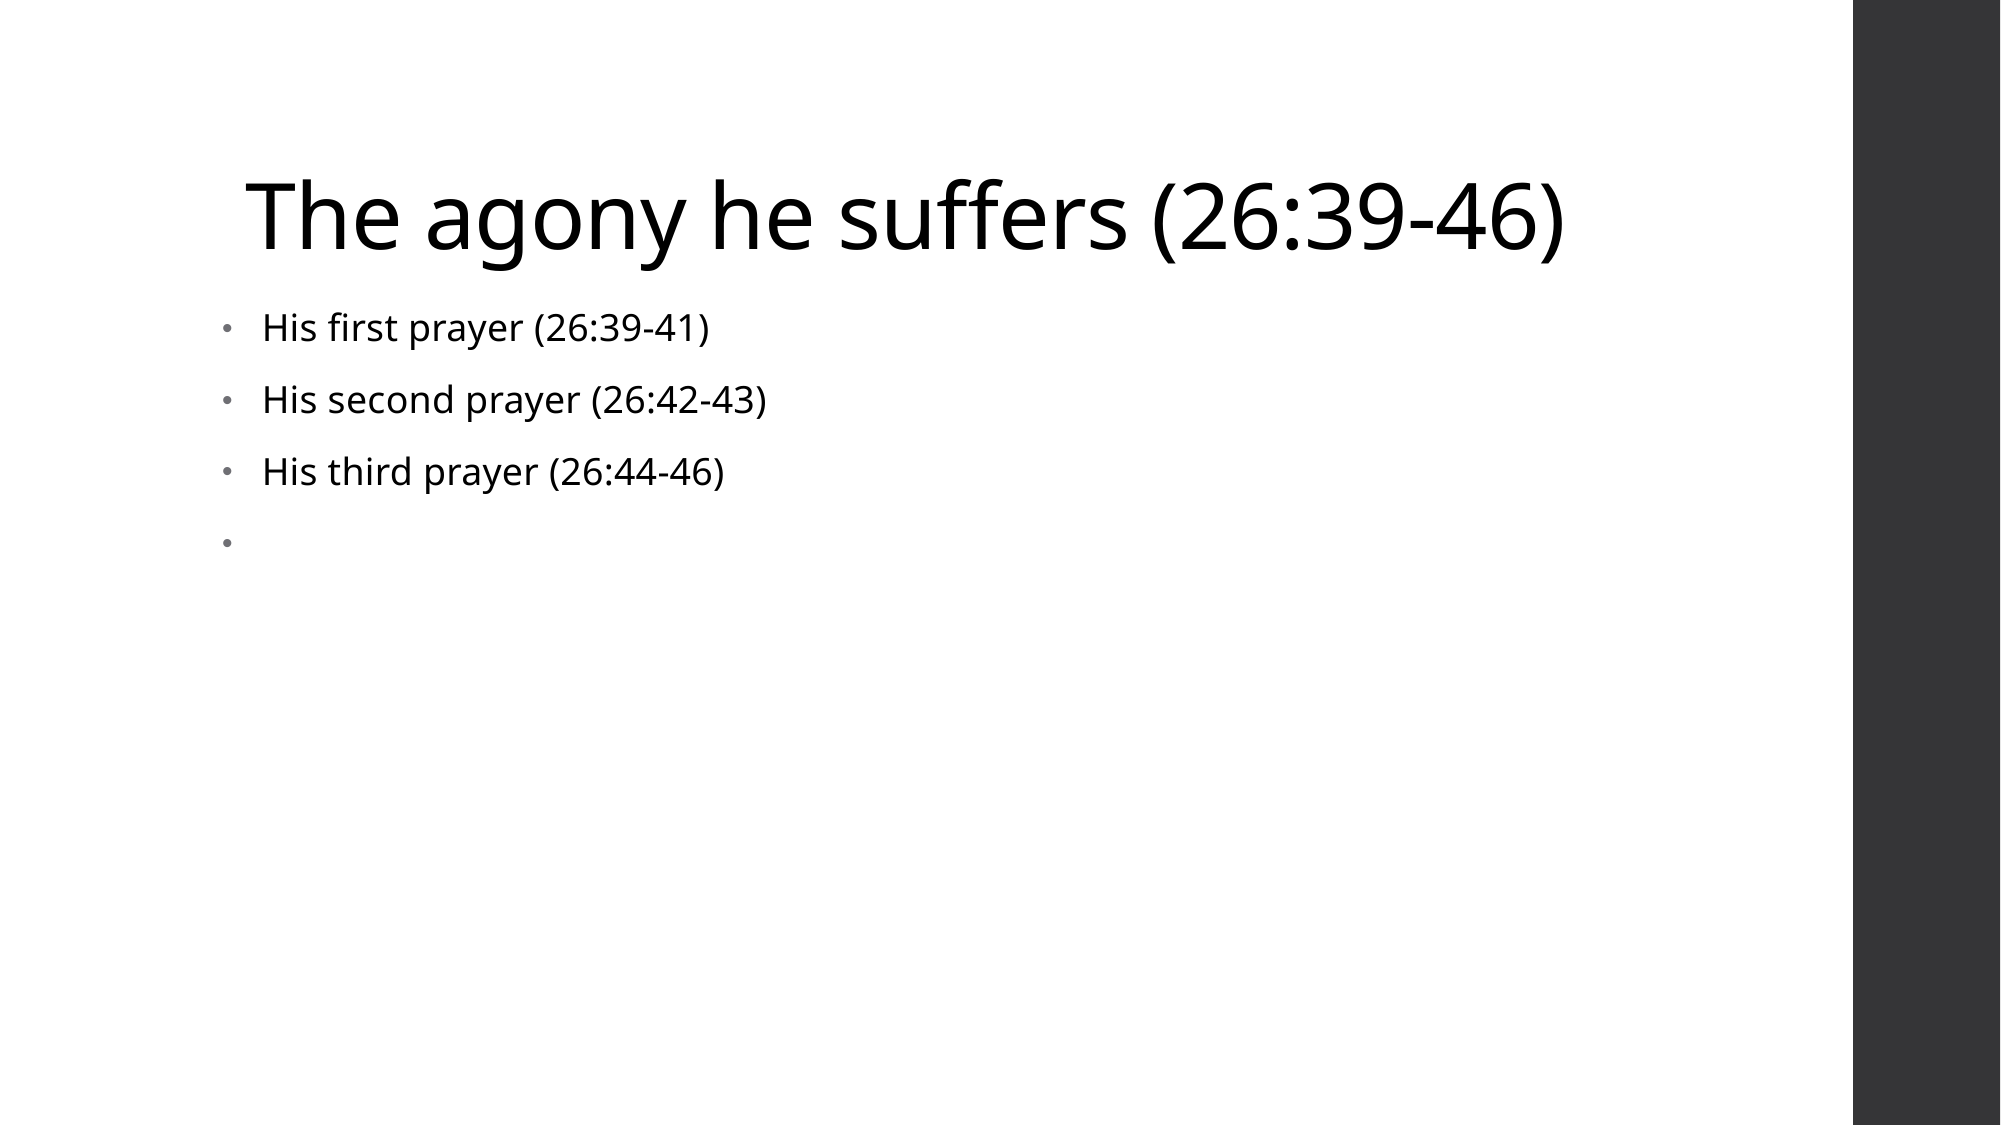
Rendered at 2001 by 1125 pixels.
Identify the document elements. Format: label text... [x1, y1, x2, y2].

list His first prayer (26:39-41) His second prayer (26:42-43) His third prayer (26:44-46) [206, 299, 1617, 1014]
title The agony he suffers (26:39-46) [206, 60, 1797, 278]
